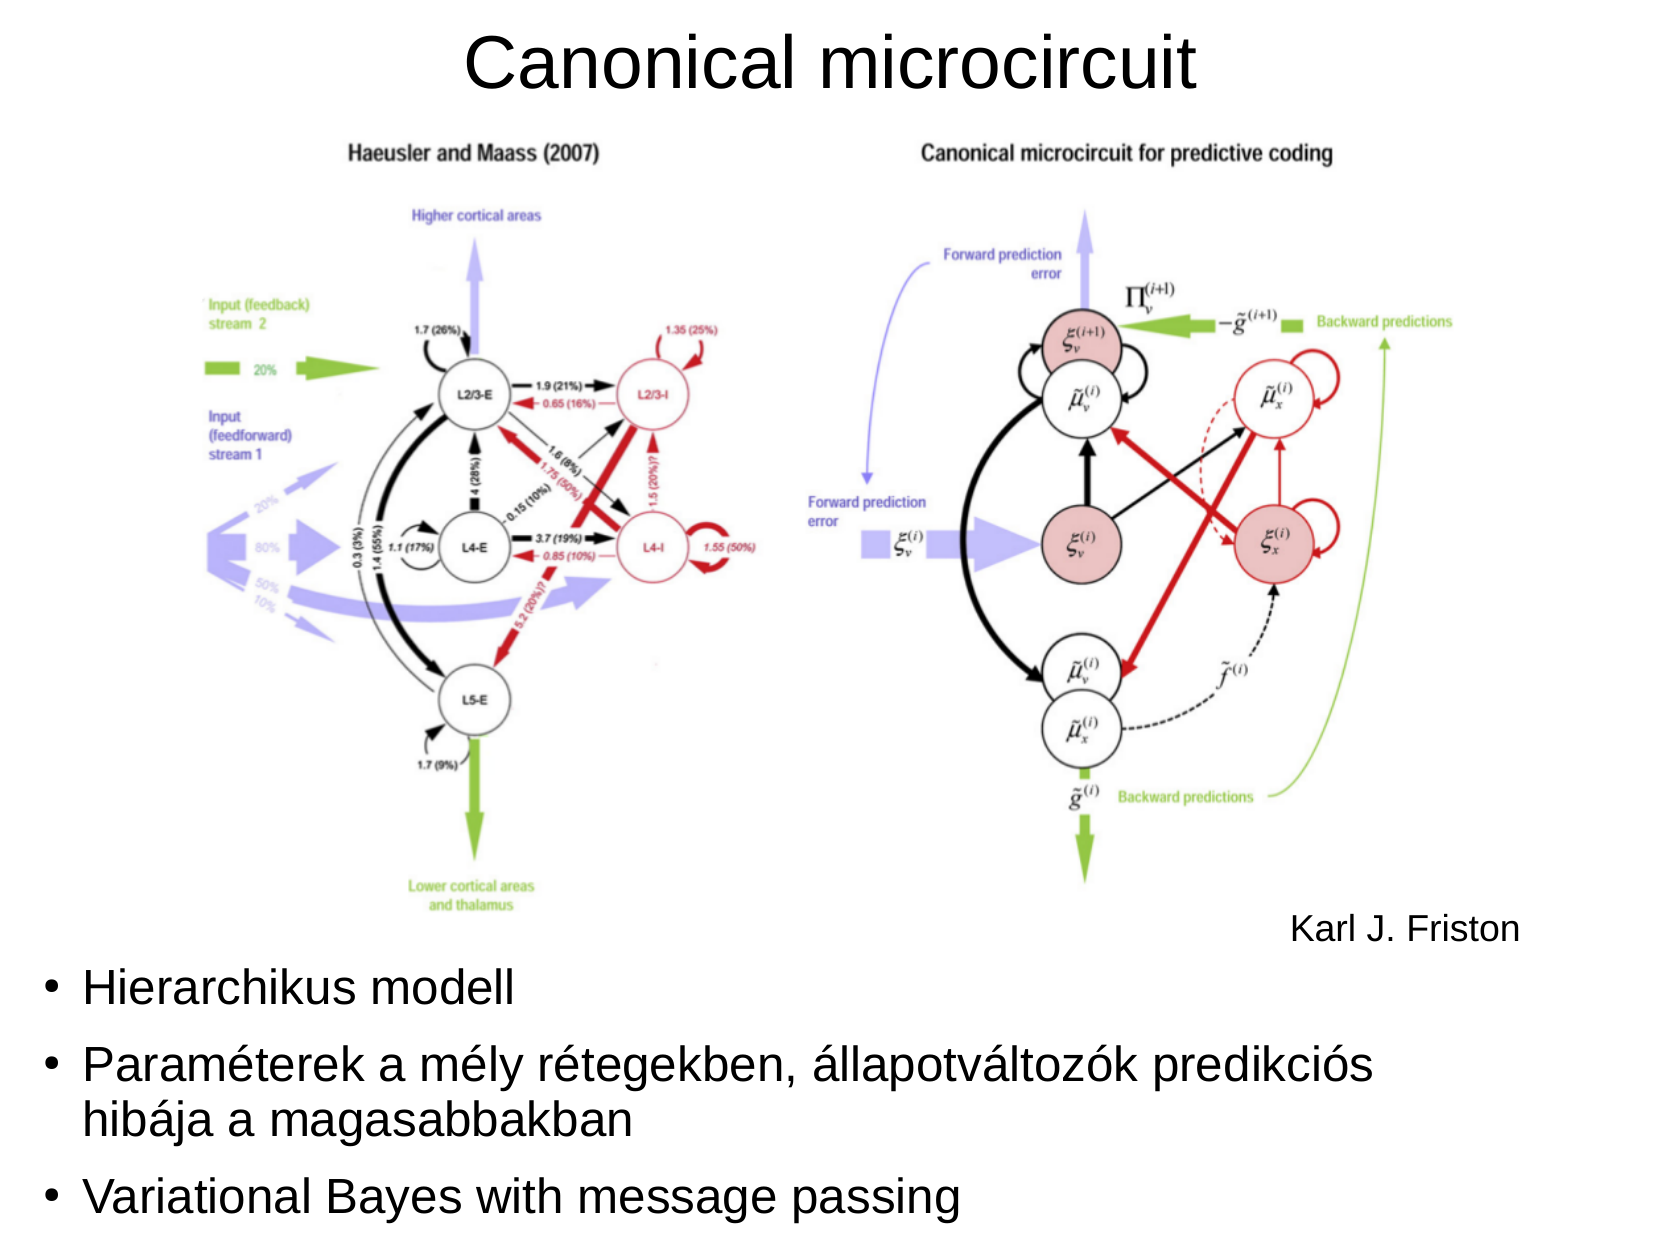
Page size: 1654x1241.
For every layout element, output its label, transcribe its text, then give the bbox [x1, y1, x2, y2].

text_box Karl J. Friston [1275, 900, 1536, 957]
list Hierarchikus modell Paraméterek a mély rétegekben, állapotváltozók predikciós hibája a magasabbakban Variational Bayes with message passing [30, 960, 1519, 1225]
title Canonical microcircuit [86, 4, 1576, 121]
picture [180, 119, 1471, 916]
